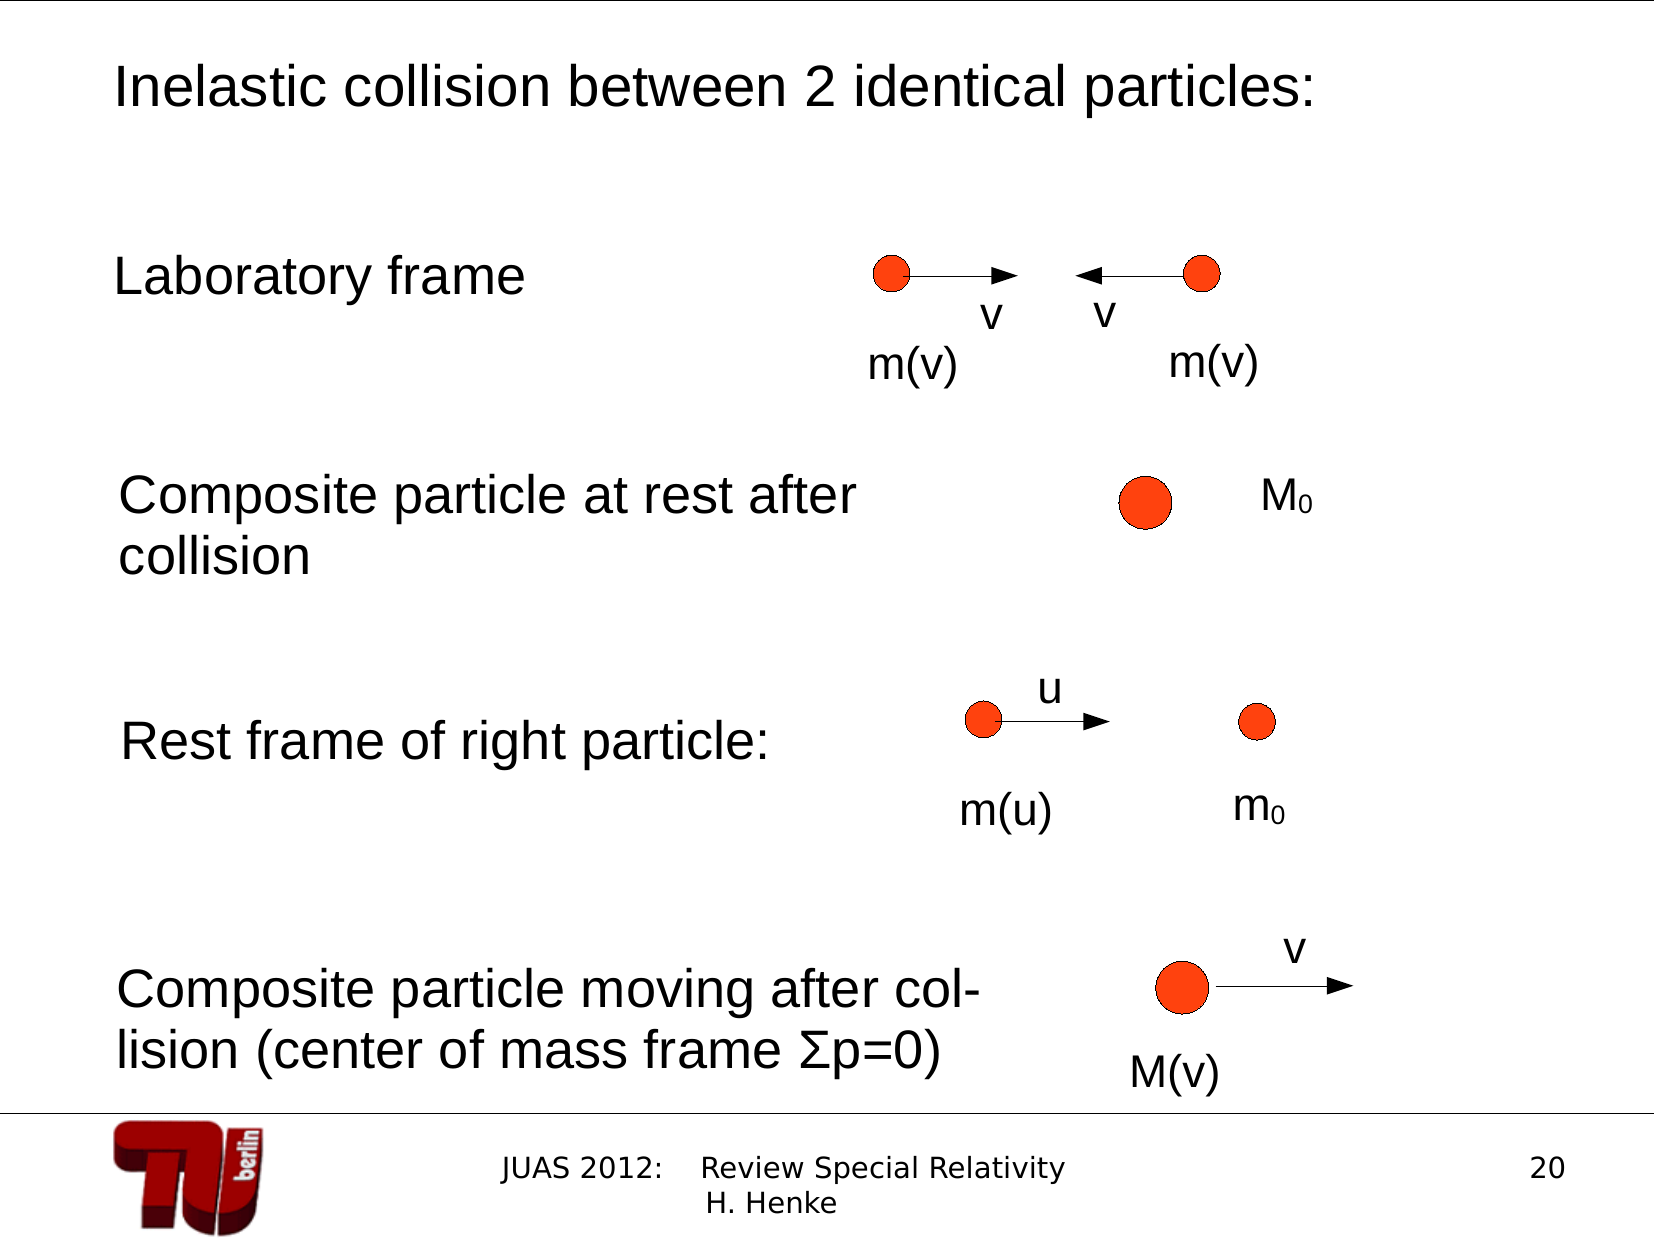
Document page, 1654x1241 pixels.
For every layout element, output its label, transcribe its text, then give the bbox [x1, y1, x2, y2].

text_box [1238, 703, 1276, 741]
picture [112, 1119, 265, 1238]
text_box v [1078, 278, 1130, 344]
text_box Laboratory frame [98, 234, 614, 314]
text_box Inelastic collision between 2 identical particles: [98, 45, 1421, 126]
text_box m(u) [944, 776, 1078, 843]
text_box Rest frame of right particle: [105, 702, 871, 779]
text_box u [1022, 654, 1090, 722]
text_box M0 [1245, 461, 1384, 543]
text_box Composite particle at rest after collision [104, 457, 1002, 594]
text_box [1155, 961, 1209, 1015]
text_box m0 [1217, 772, 1313, 853]
text_box v [1268, 914, 1313, 981]
text_box [965, 700, 1002, 738]
text_box [1118, 476, 1172, 530]
text_box m(v) [1153, 328, 1287, 395]
text_box Composite particle moving after col-lision (center of mass frame Ʃp=0) [101, 951, 1089, 1088]
text_box v [965, 280, 1009, 347]
text_box m(v) [852, 330, 986, 397]
text_box [1183, 255, 1221, 292]
text_box [873, 255, 910, 292]
text_box M(v) [1114, 1038, 1248, 1105]
